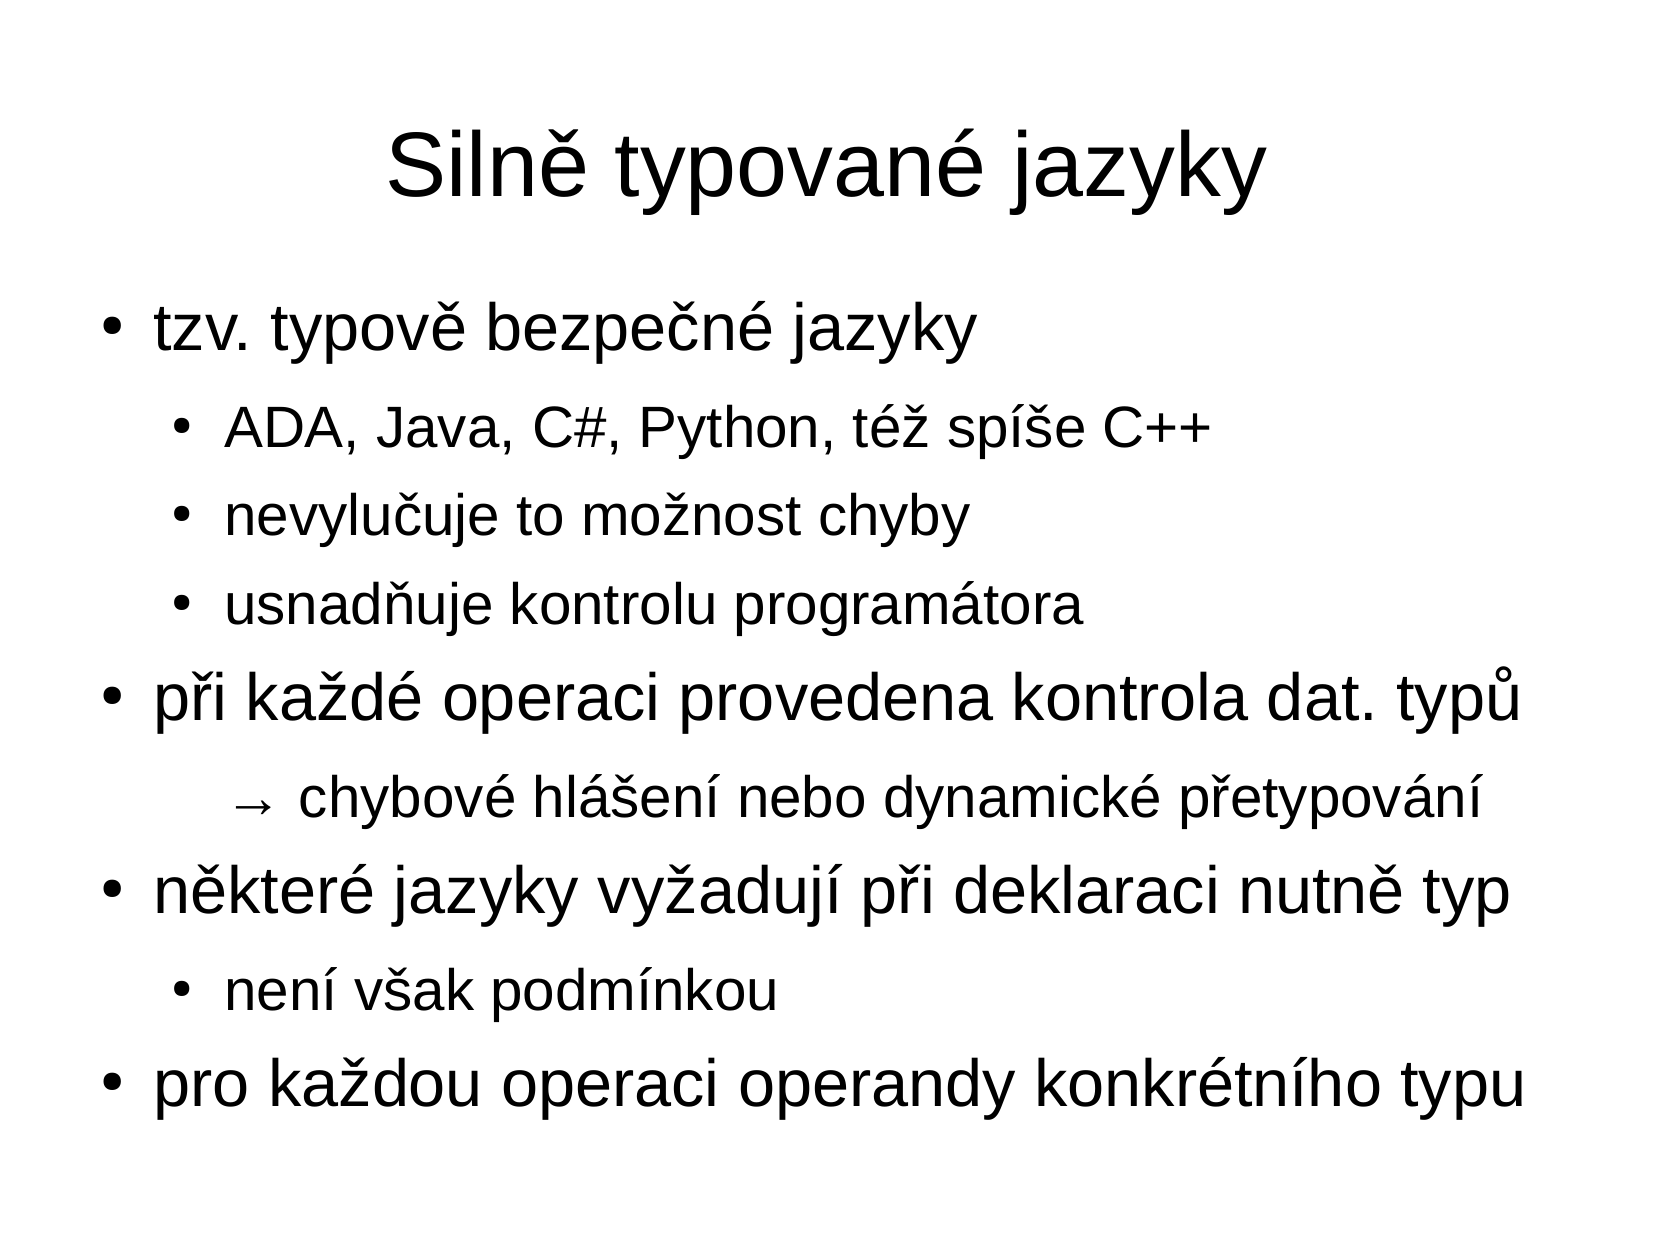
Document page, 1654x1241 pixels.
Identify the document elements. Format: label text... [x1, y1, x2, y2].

list tzv. typově bezpečné jazyky ADA, Java, C#, Python, též spíše C++ nevylučuje to možnost chyby usnadňuje kontrolu programátora při každé operaci provedena kontrola dat. typů → chybové hlášení nebo dynamické přetypování některé jazyky vyžadují při deklaraci nutně typ není však podmínkou pro každou operaci operandy konkrétního typu [82, 290, 1571, 1122]
title Silně typované jazyky [82, 68, 1571, 261]
